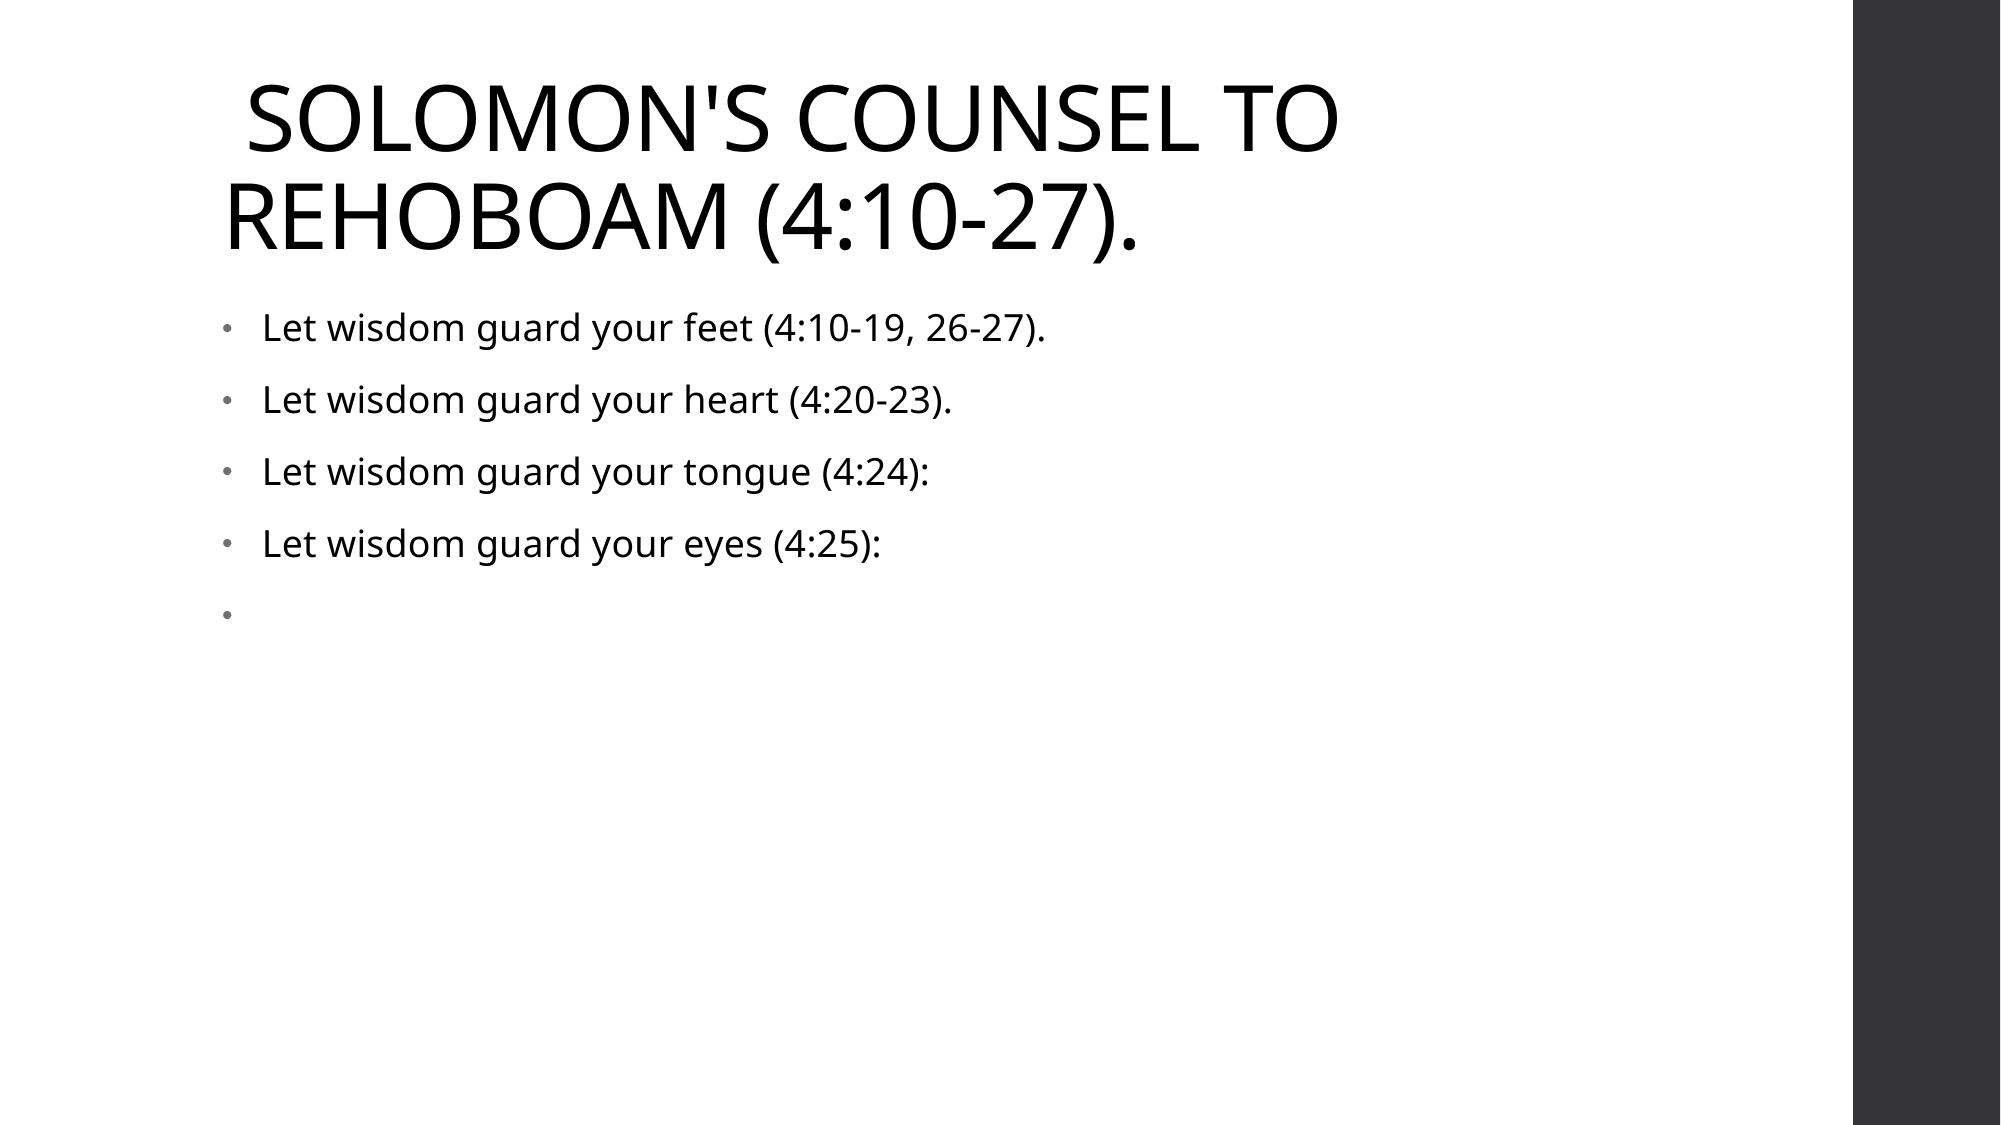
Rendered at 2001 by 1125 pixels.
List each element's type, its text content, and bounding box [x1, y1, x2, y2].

list Let wisdom guard your feet (4:10-19, 26-27). Let wisdom guard your heart (4:20-23). Let wisdom guard your tongue (4:24): Let wisdom guard your eyes (4:25): [206, 299, 1617, 1014]
title SOLOMON'S COUNSEL TO REHOBOAM (4:10-27). [206, 60, 1797, 278]
